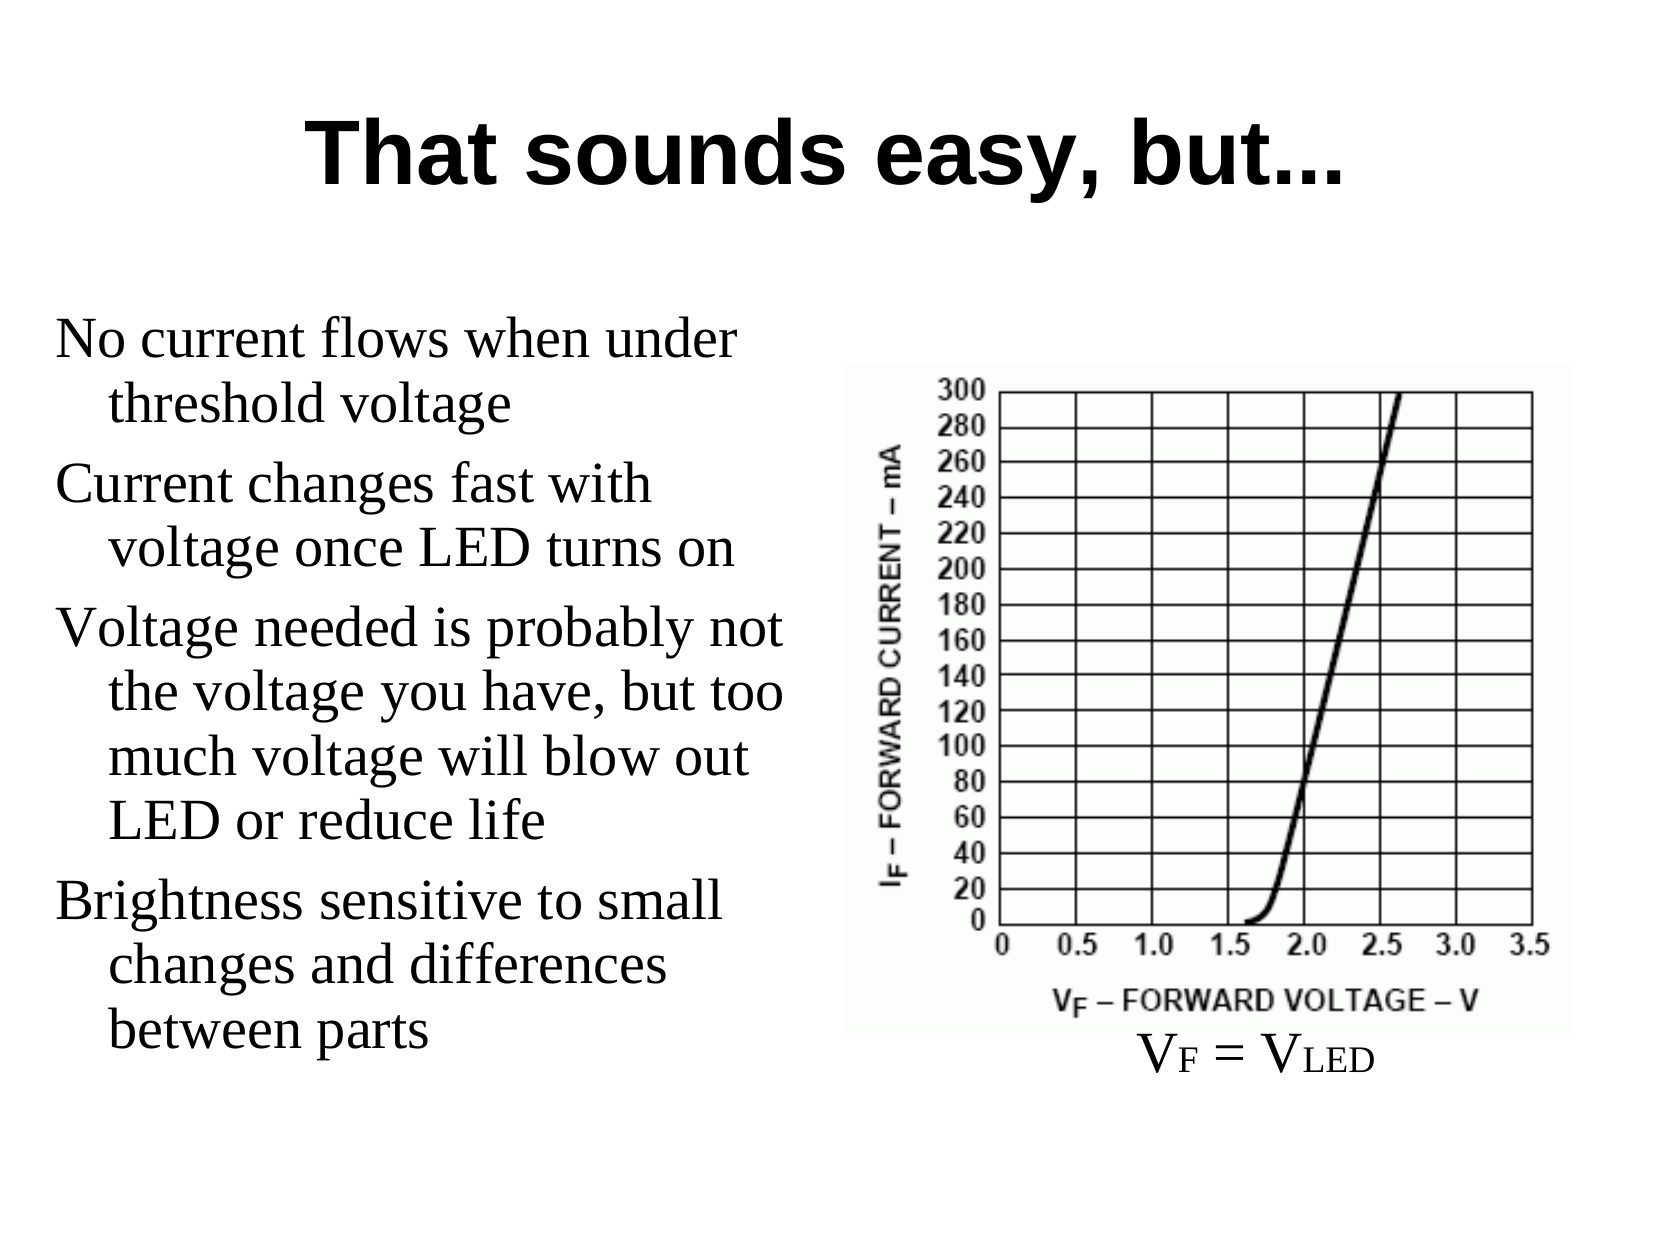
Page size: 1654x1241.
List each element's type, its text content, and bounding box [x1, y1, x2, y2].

title That sounds easy, but... [82, 49, 1571, 257]
list No current flows when under threshold voltage Current changes fast with voltage once LED turns on Voltage needed is probably not the voltage you have, but too much voltage will blow out LED or reduce life Brightness sensitive to small changes and differences between parts [37, 305, 818, 1125]
picture [845, 365, 1572, 1034]
text_box VF = VLED [1121, 1013, 1391, 1094]
